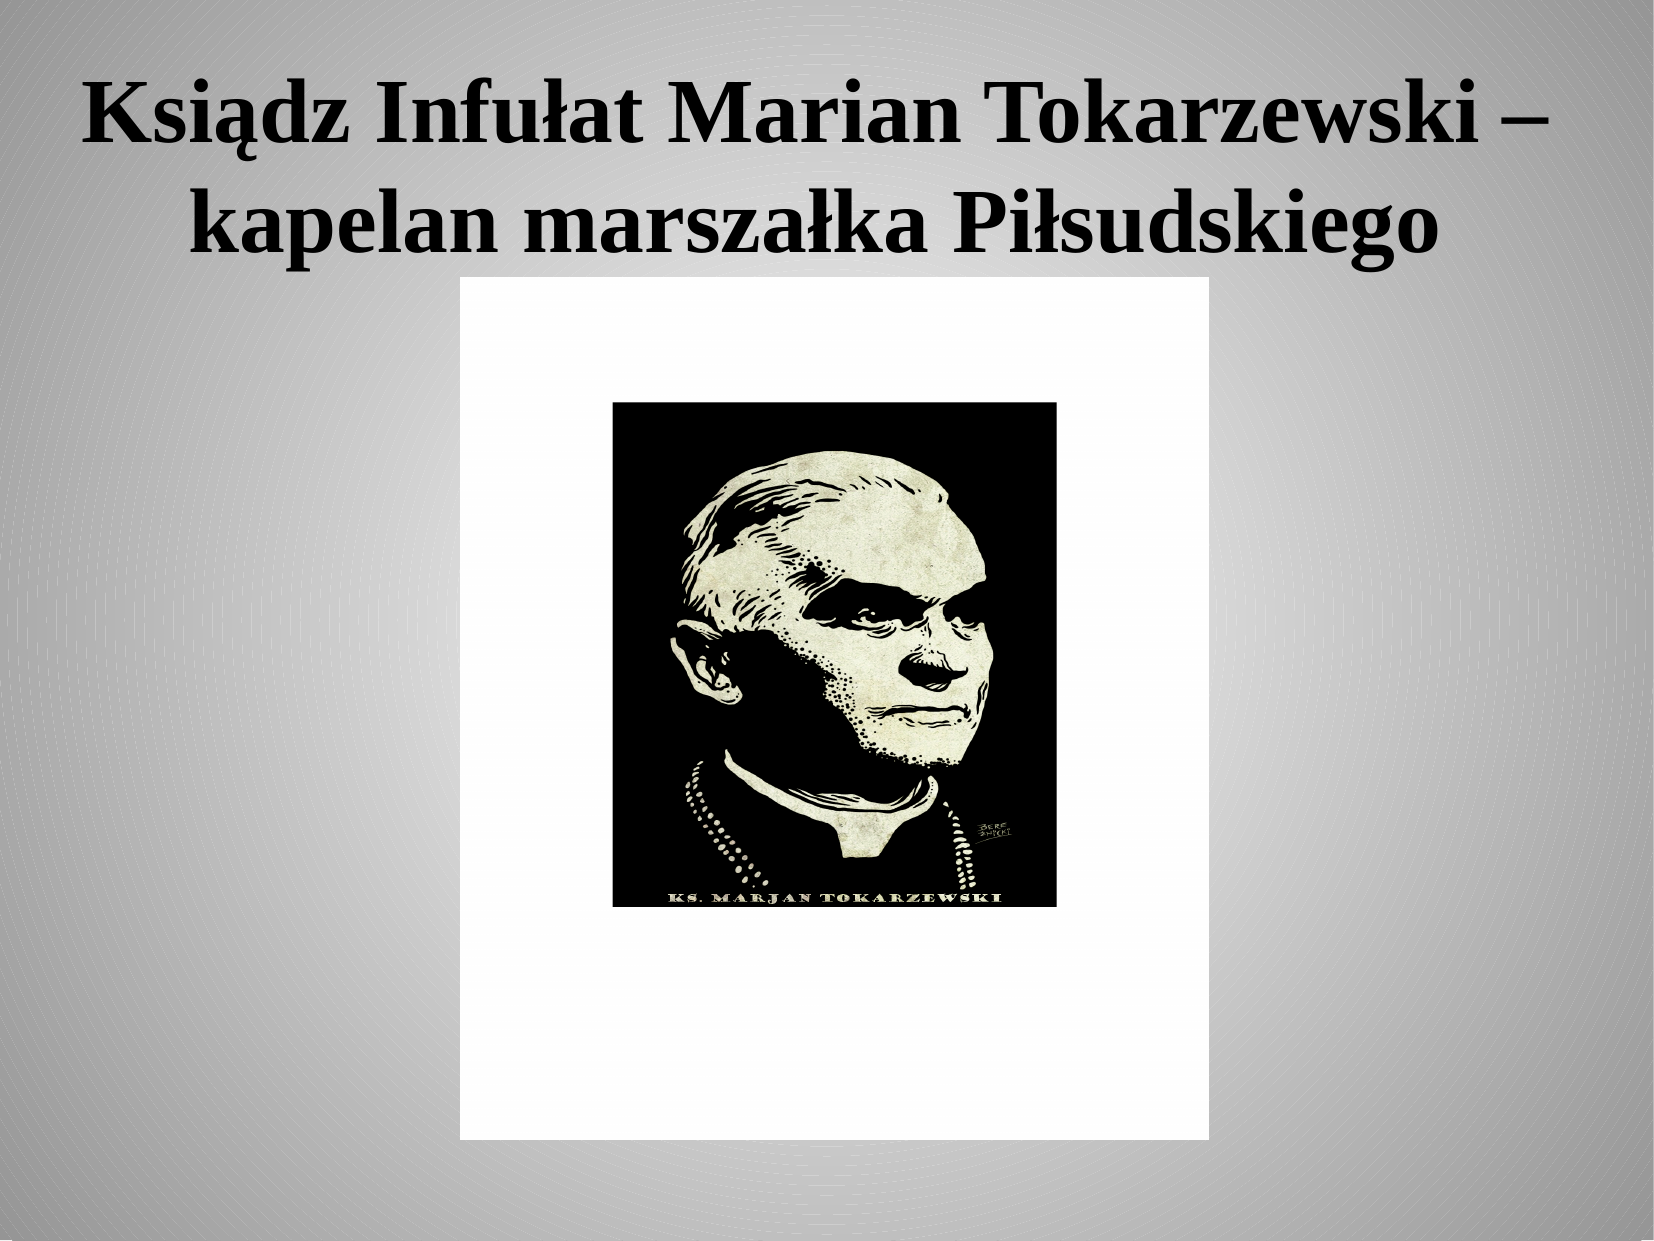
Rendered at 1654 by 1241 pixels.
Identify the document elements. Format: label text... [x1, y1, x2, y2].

title Ksiądz Infułat Marian Tokarzewski – kapelan marszałka Piłsudskiego [71, 50, 1561, 273]
picture [460, 277, 1209, 1140]
